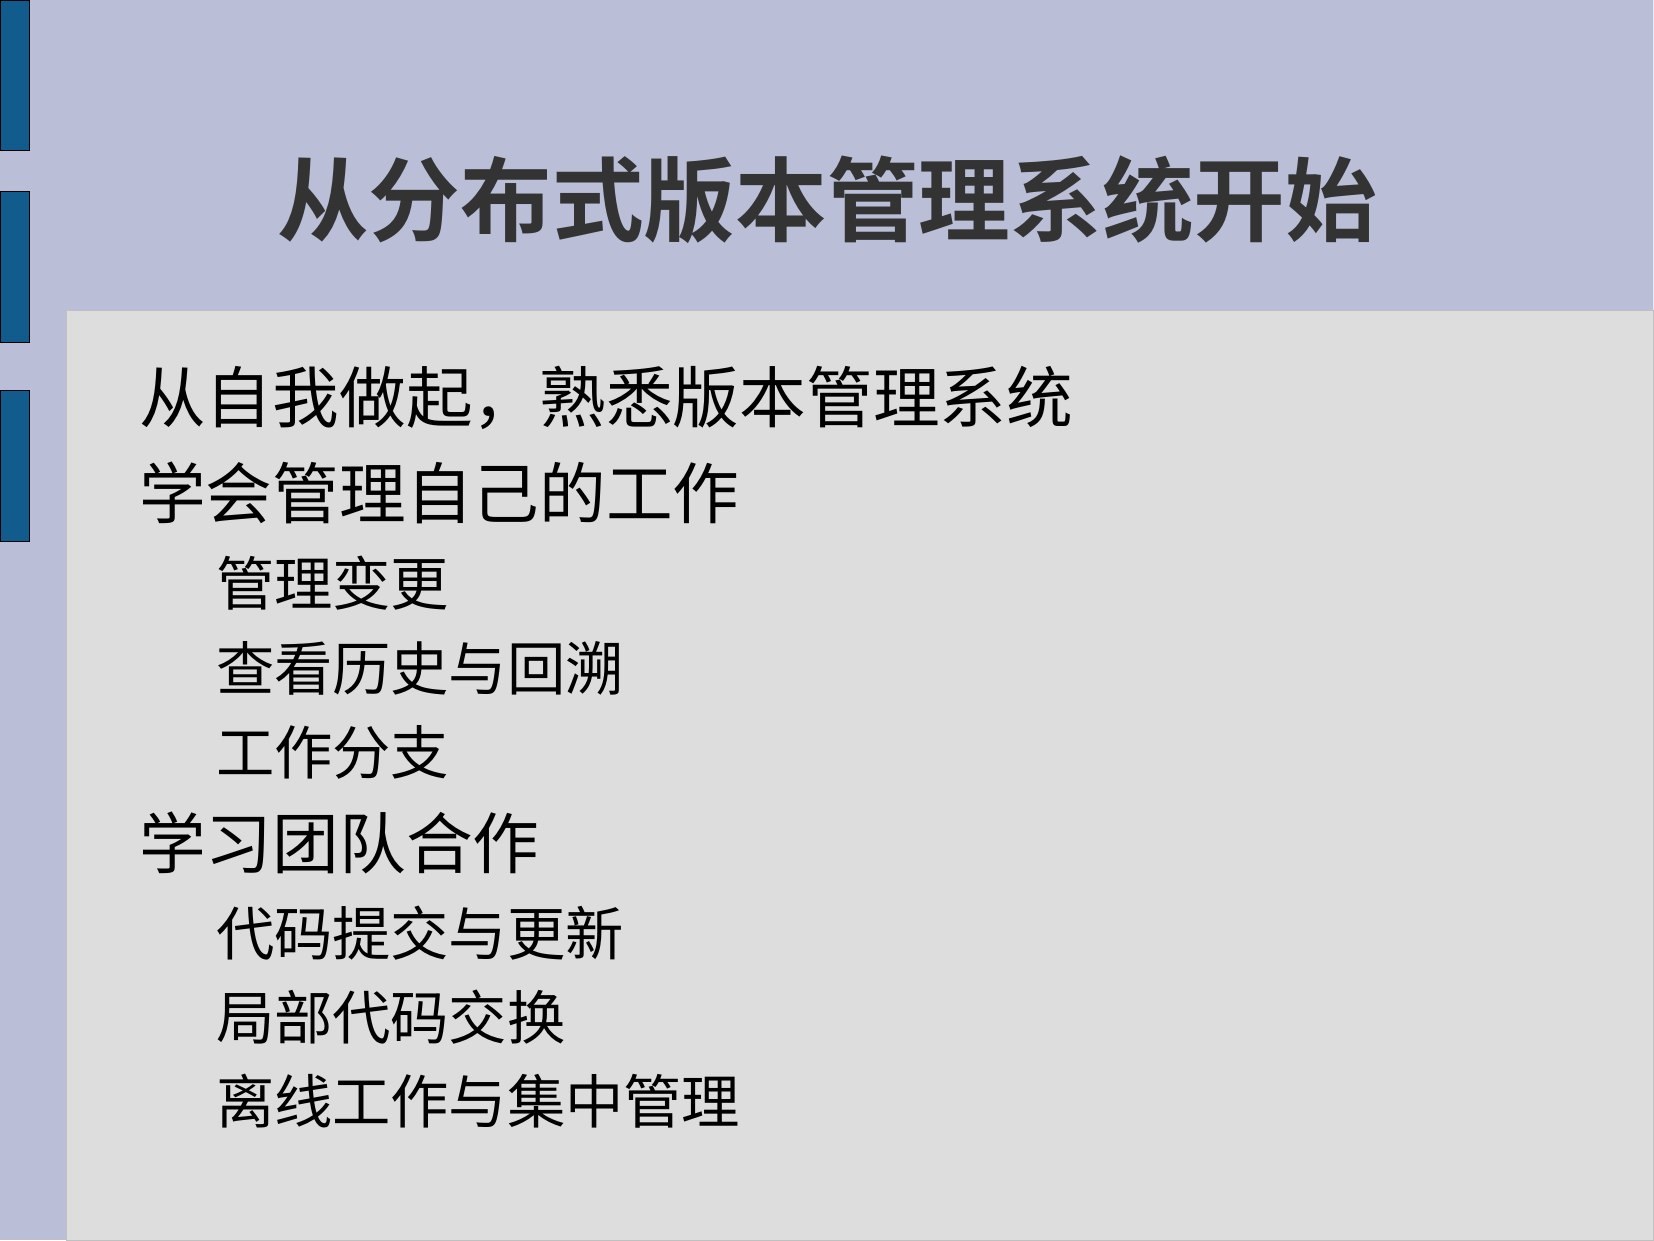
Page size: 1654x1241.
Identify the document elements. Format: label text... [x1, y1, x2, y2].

list 从自我做起，熟悉版本管理系统 学会管理自己的工作 管理变更 查看历史与回溯 工作分支 学习团队合作 代码提交与更新 局部代码交换 离线工作与集中管理 [121, 344, 1534, 1127]
title 从分布式版本管理系统开始 [121, 91, 1534, 299]
